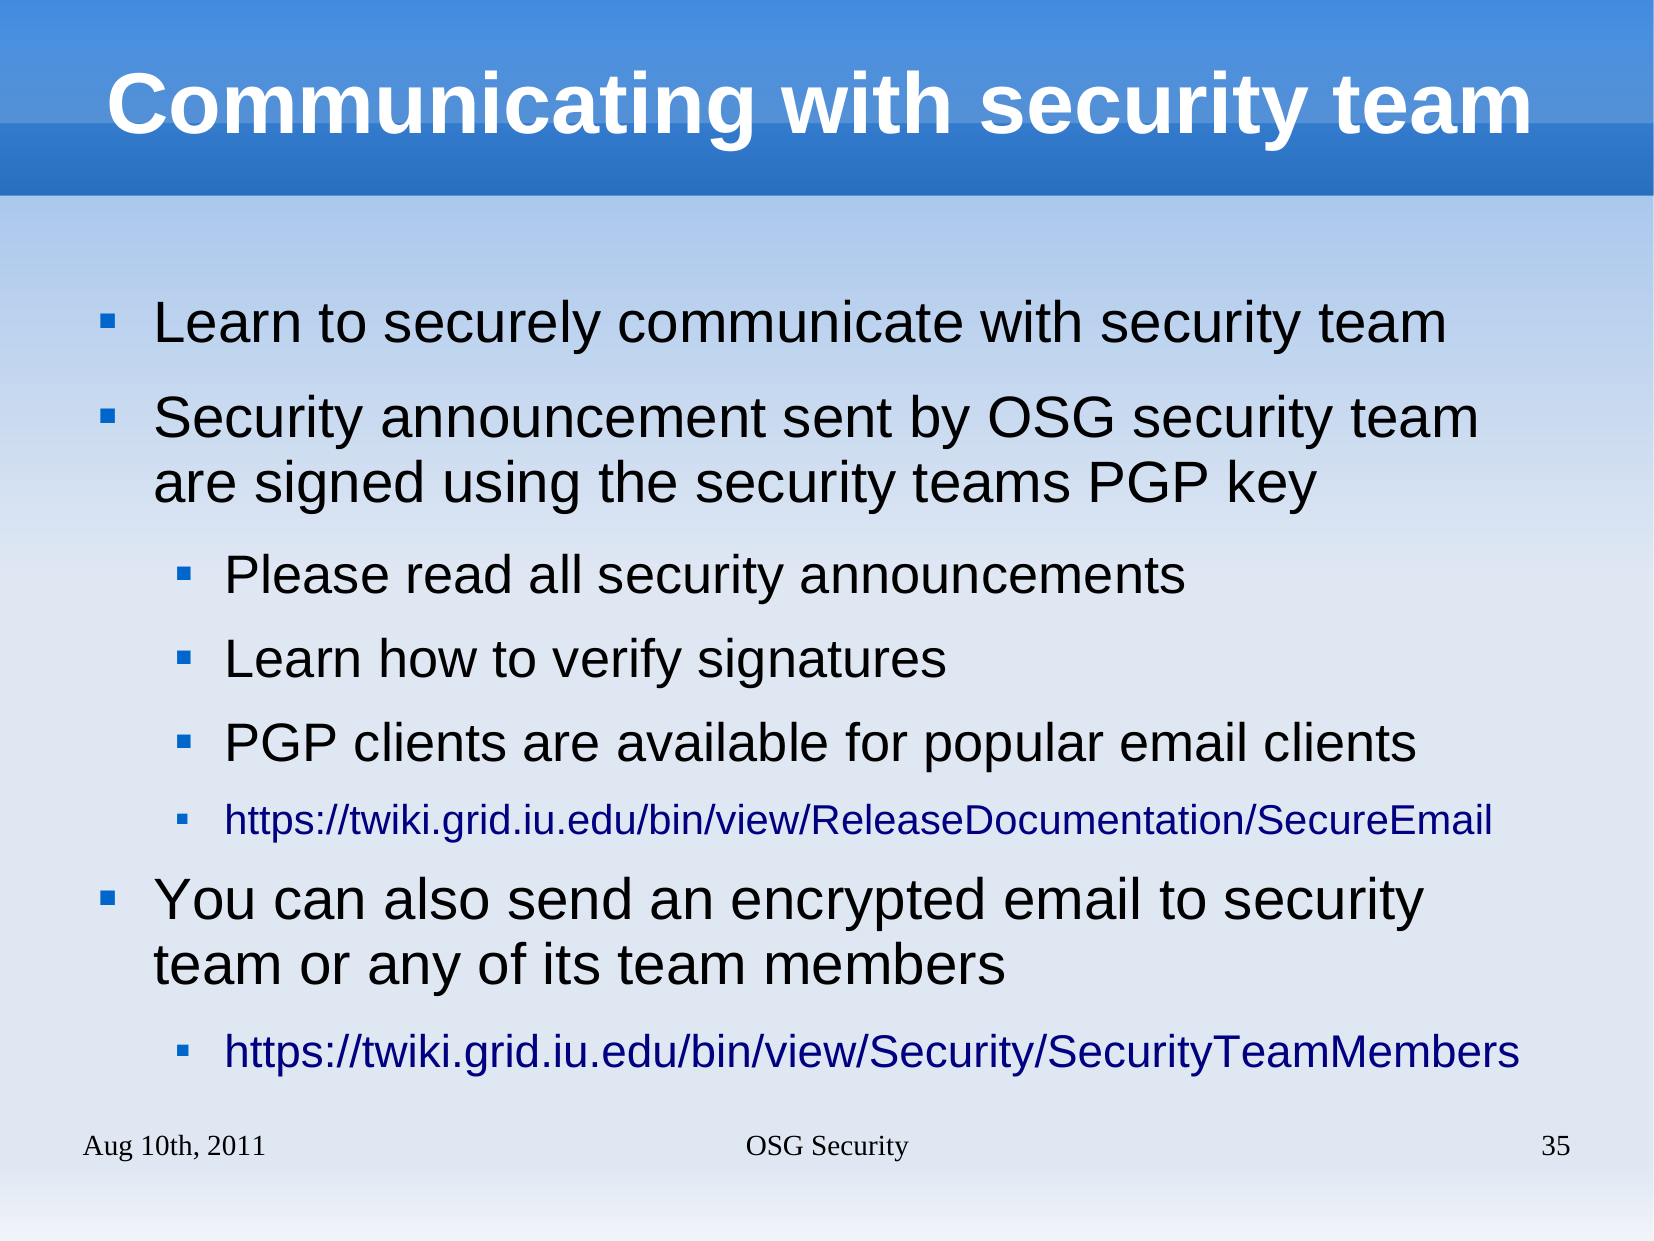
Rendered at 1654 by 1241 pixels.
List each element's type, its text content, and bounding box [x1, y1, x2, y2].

title Communicating with security team [76, 0, 1565, 208]
list Learn to securely communicate with security team Security announcement sent by OSG security team are signed using the security teams PGP key Please read all security announcements Learn how to verify signatures PGP clients are available for popular email clients https://twiki.grid.iu.edu/bin/view/ReleaseDocumentation/SecureEmail You can also send an encrypted email to security team or any of its team members https://twiki.grid.iu.edu/bin/view/Security/SecurityTeamMembers [82, 290, 1571, 1109]
picture [0, 0, 1654, 1241]
